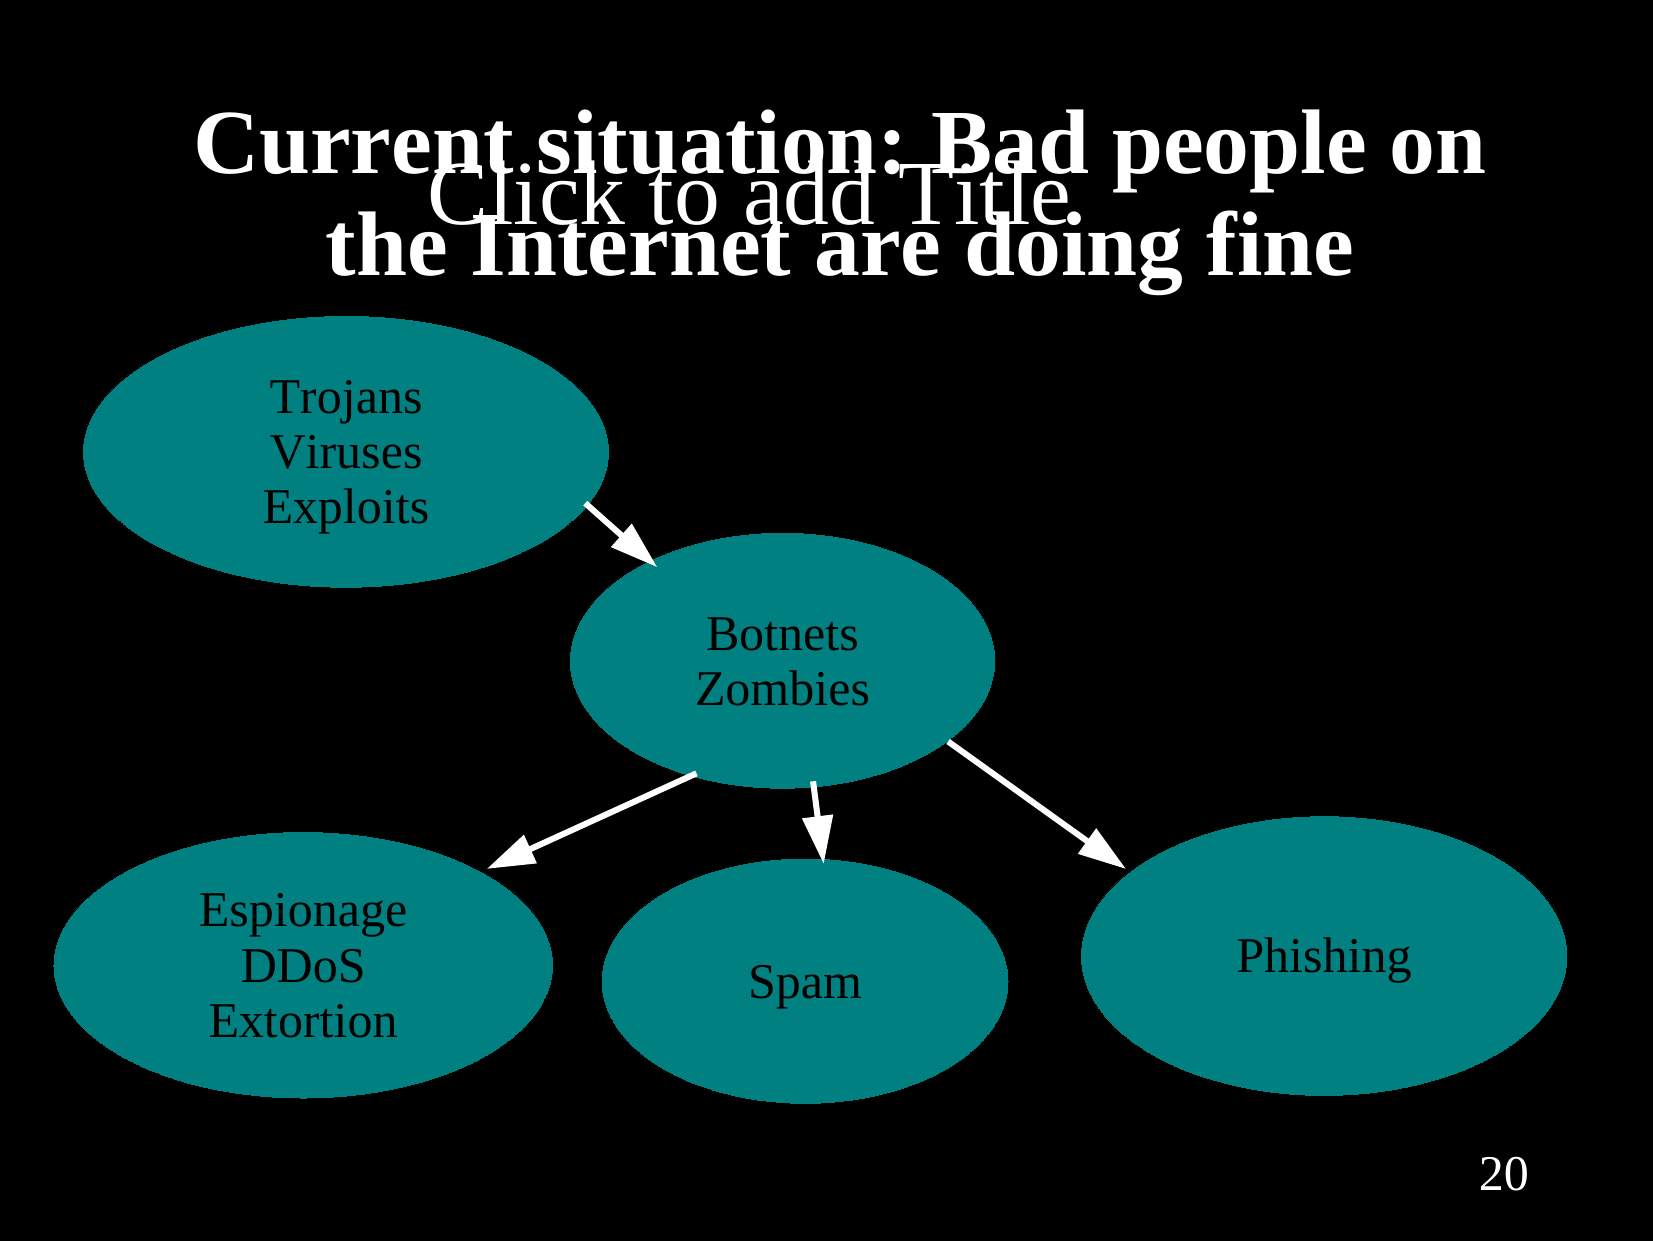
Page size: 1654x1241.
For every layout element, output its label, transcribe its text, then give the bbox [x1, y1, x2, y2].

text_box Espionage DDoS Extortion [52, 831, 554, 1100]
title Current situation: Bad people on the Internet are doing fine [182, 55, 1499, 332]
text_box Botnets Zombies [569, 532, 996, 790]
text_box Spam [601, 858, 1010, 1105]
text_box Phishing [1080, 815, 1568, 1097]
text_box Trojans Viruses Exploits [82, 315, 610, 589]
